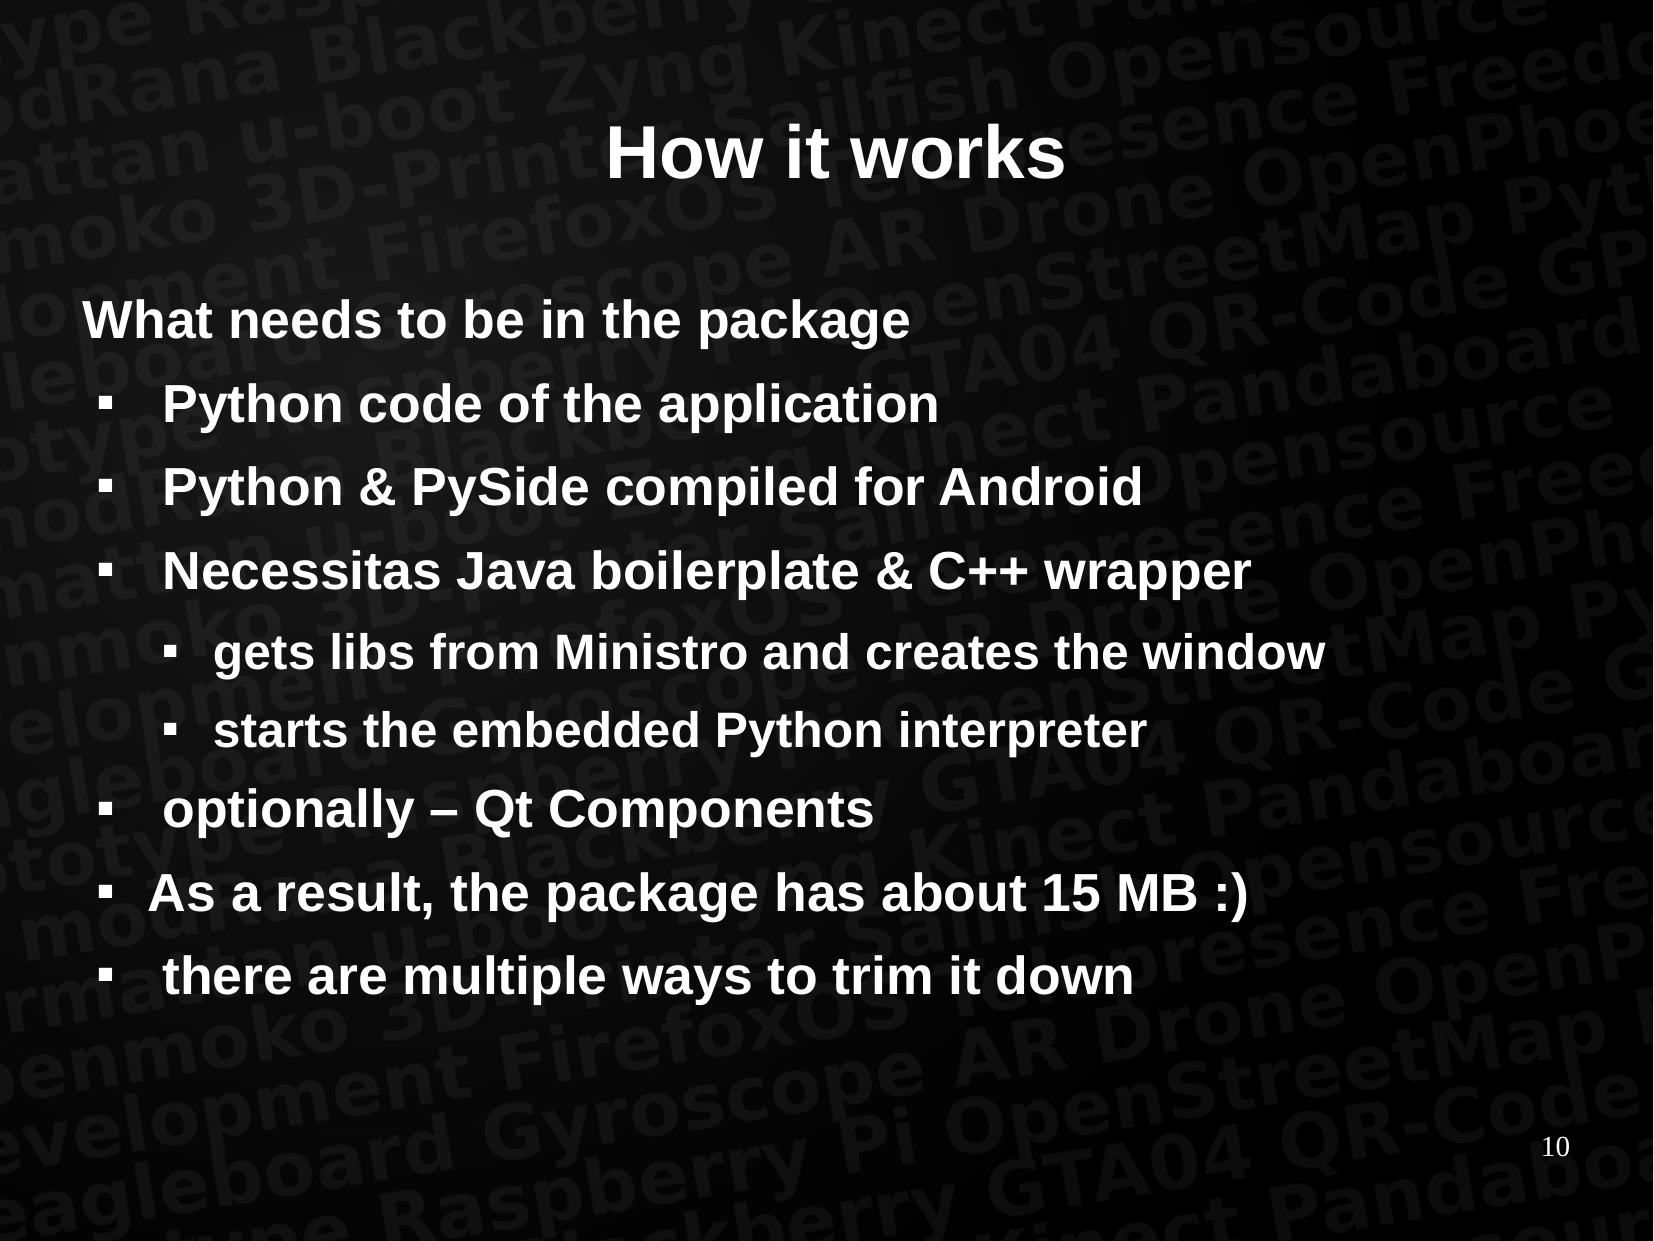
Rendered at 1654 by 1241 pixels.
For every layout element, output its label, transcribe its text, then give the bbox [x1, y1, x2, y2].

list What needs to be in the package Python code of the application Python & PySide compiled for Android Necessitas Java boilerplate & C++ wrapper gets libs from Ministro and creates the window starts the embedded Python interpreter optionally – Qt Components As a result, the package has about 15 MB :) there are multiple ways to trim it down [82, 290, 1538, 1010]
title How it works [82, 49, 1571, 257]
picture [0, 0, 1654, 1241]
